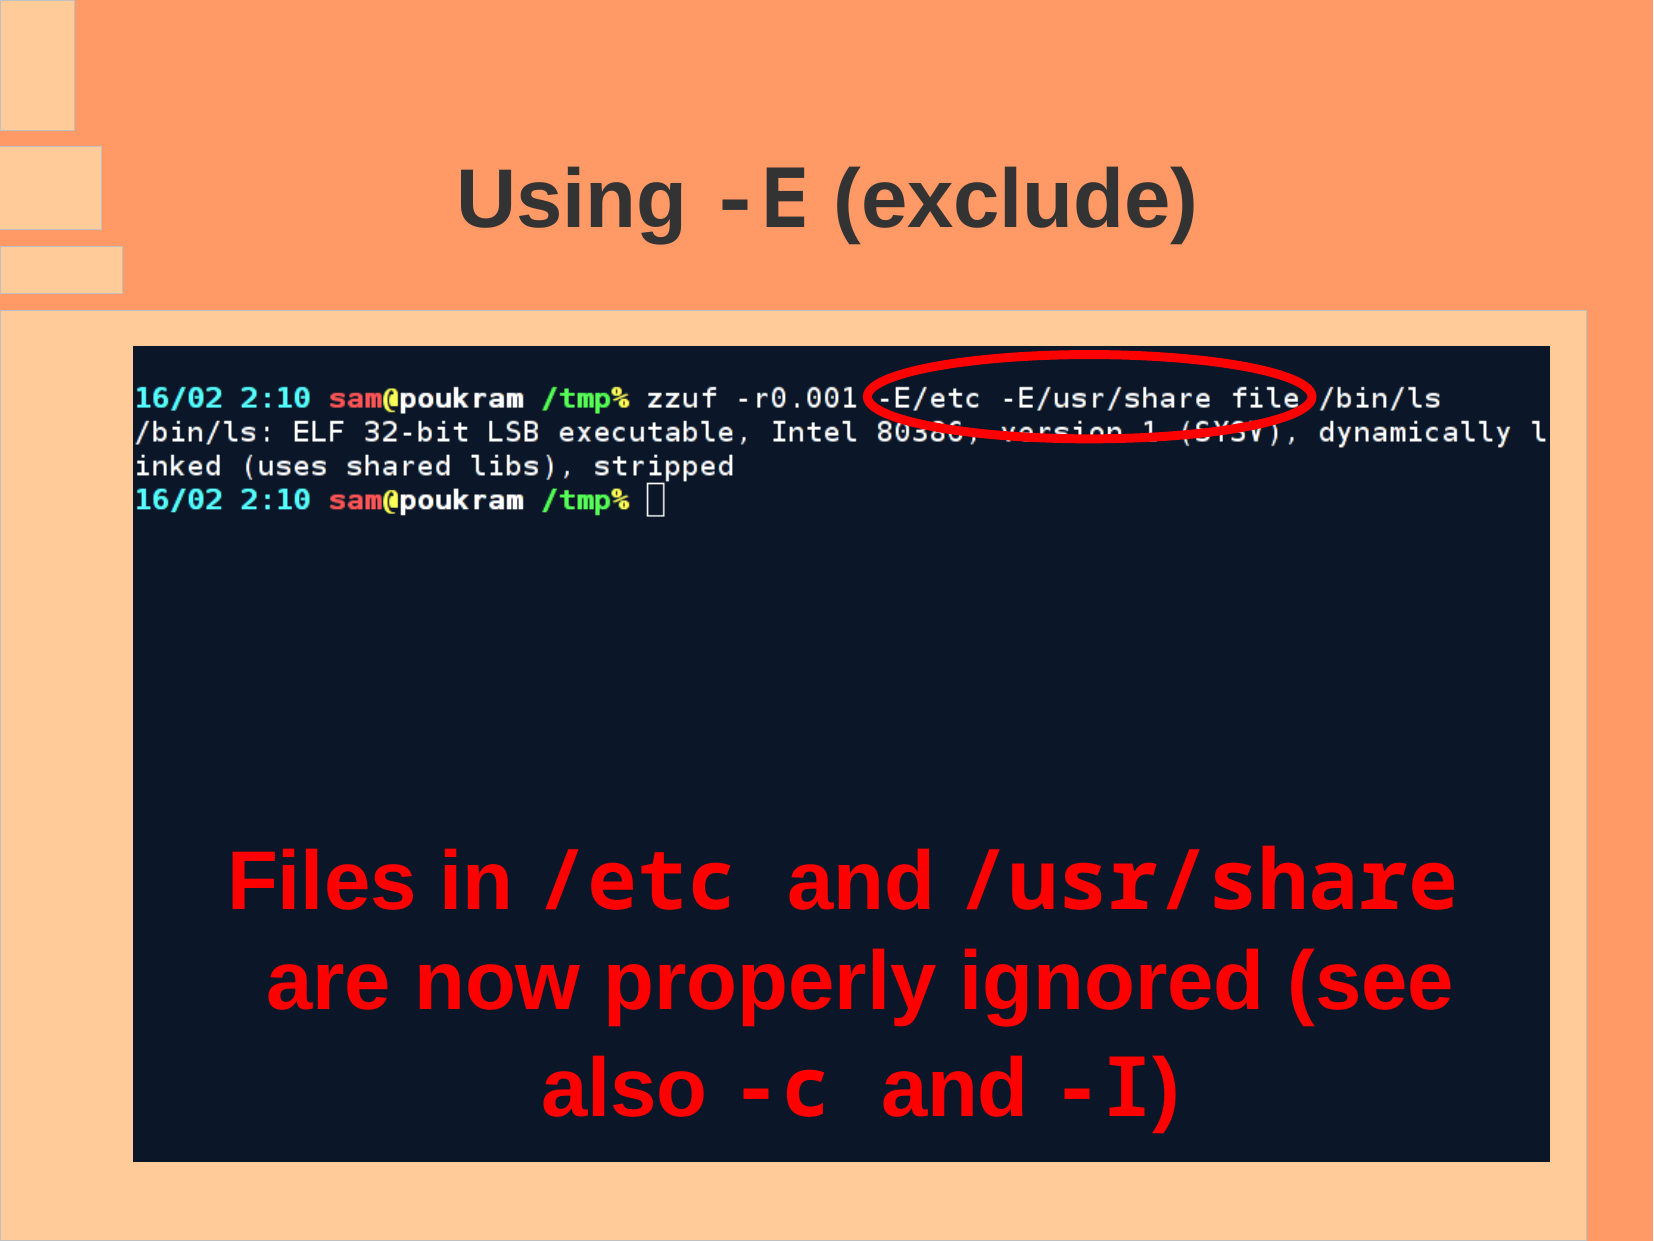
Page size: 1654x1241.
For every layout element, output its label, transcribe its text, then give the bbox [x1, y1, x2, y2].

title Files in /etc and /usr/share are now properly ignored (see also -c and -I) [152, 834, 1534, 1127]
title Using -E (exclude) [121, 91, 1534, 299]
picture [133, 346, 1550, 1162]
